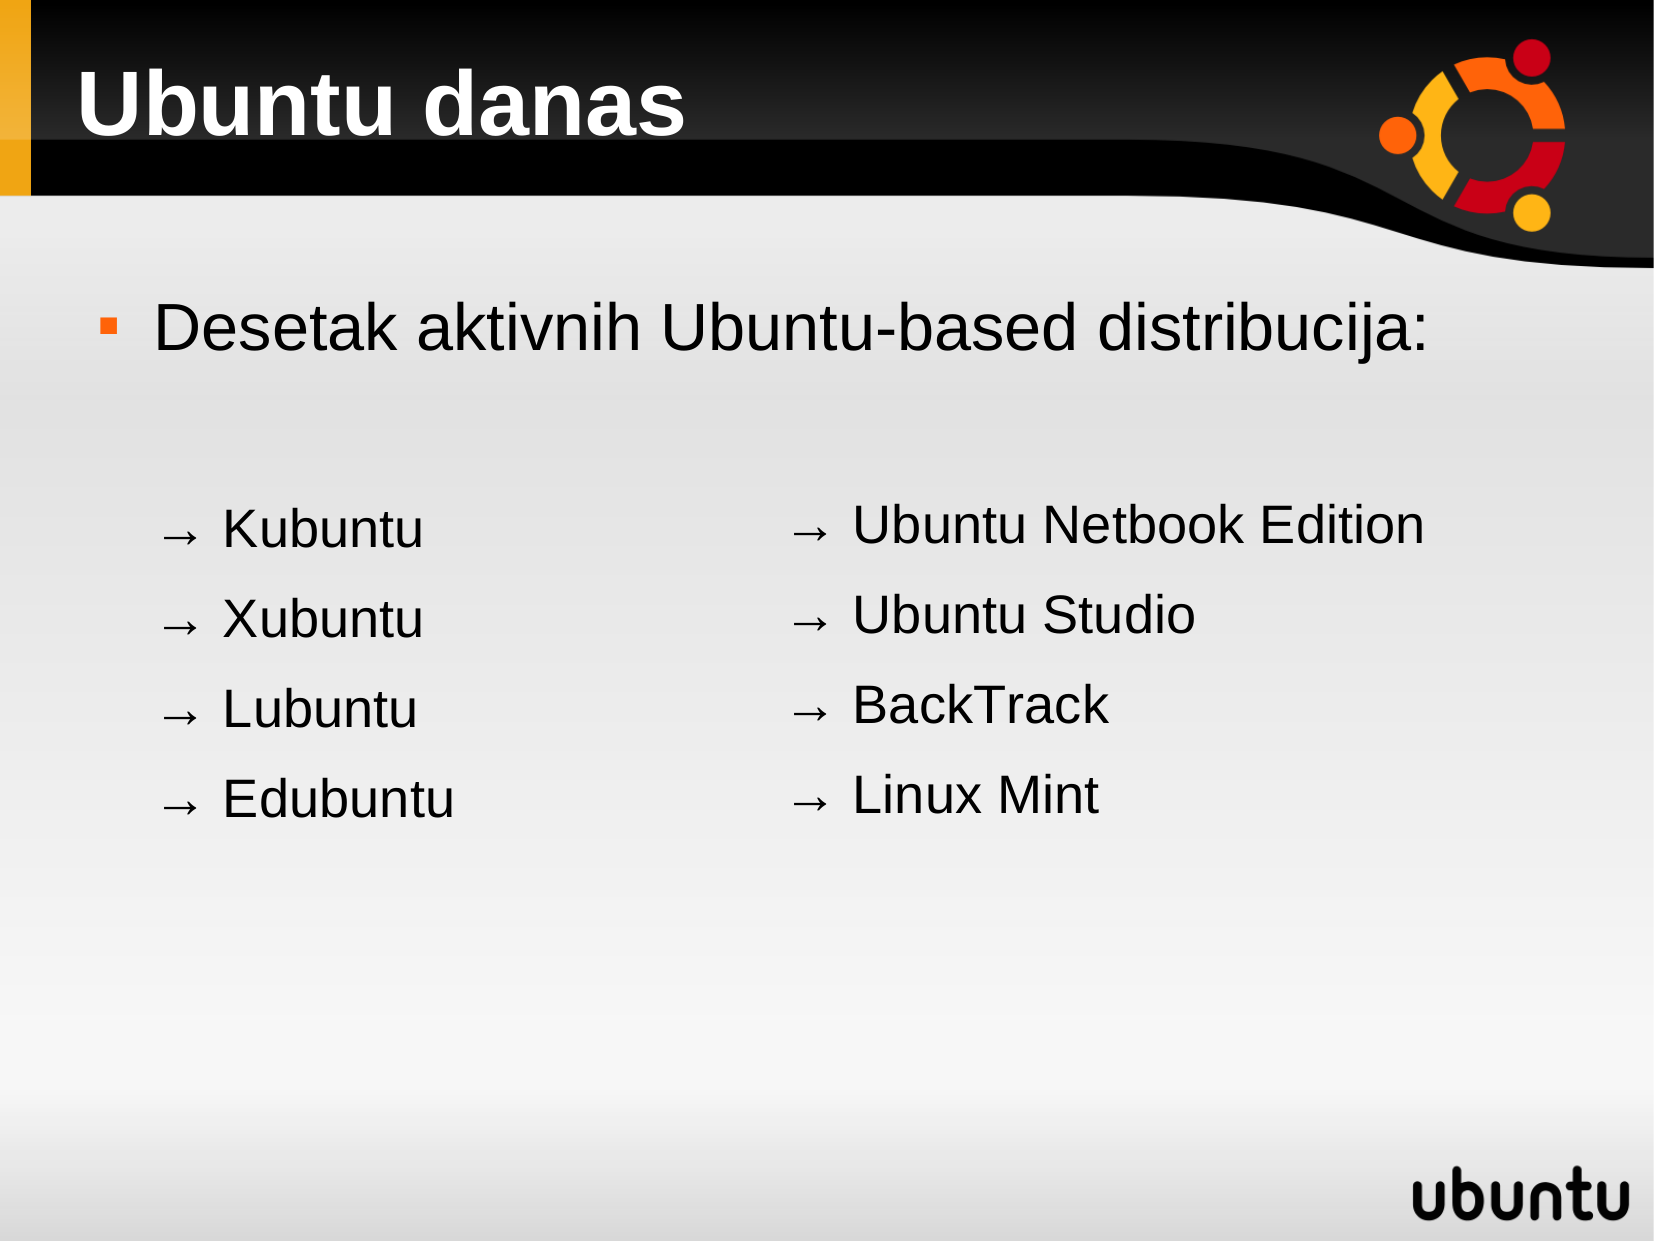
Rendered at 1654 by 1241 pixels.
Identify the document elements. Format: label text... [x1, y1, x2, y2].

title Ubuntu danas [76, 0, 1565, 208]
picture [0, 0, 1654, 1241]
list → Ubuntu Netbook Edition → Ubuntu Studio → BackTrack → Linux Mint [712, 494, 1439, 826]
list Desetak aktivnih Ubuntu-based distribucija: → Kubuntu → Xubuntu → Lubuntu → Edubuntu [82, 290, 1463, 1109]
